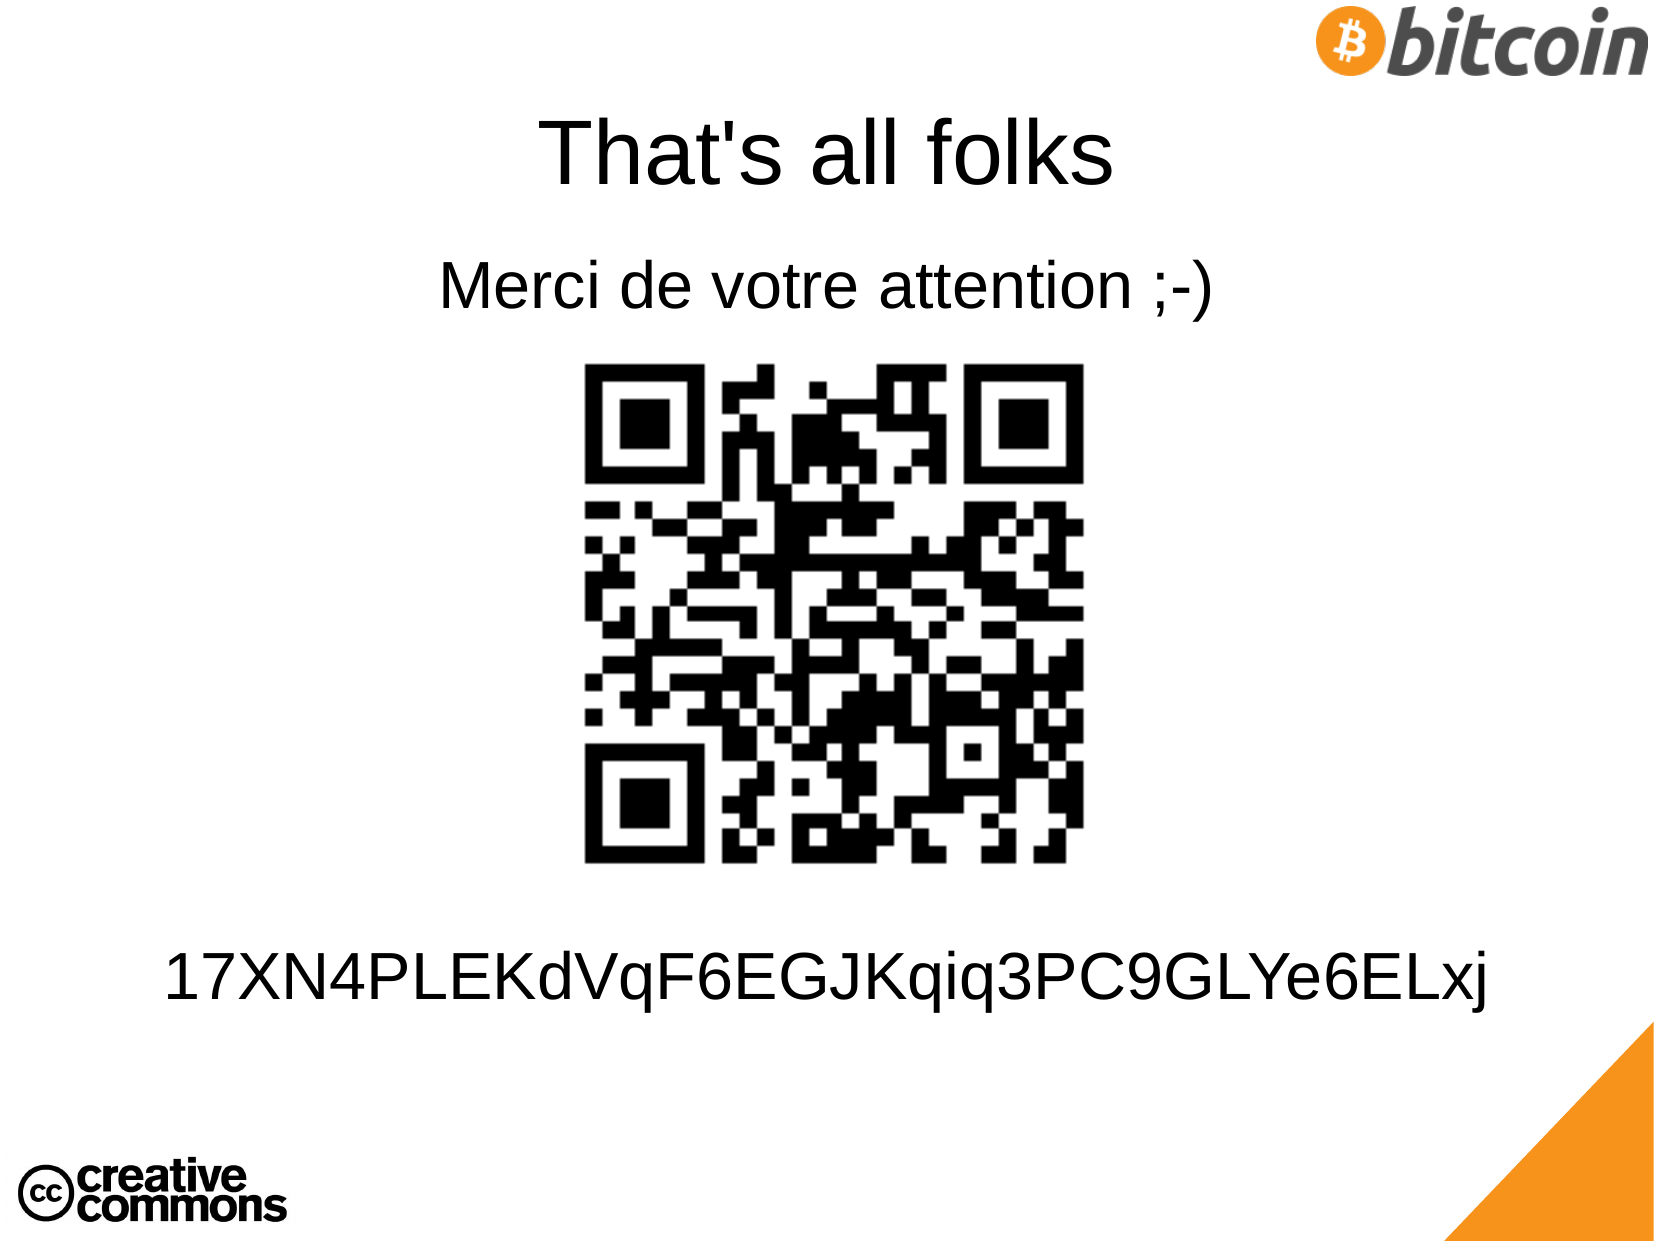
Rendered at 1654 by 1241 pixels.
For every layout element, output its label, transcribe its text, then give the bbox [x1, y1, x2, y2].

picture [1316, 6, 1648, 76]
list Merci de votre attention ;-) [99, 248, 1555, 349]
picture [3, 1139, 296, 1241]
picture [516, 349, 1154, 934]
list 17XN4PLEKdVqF6EGJKqiq3PC9GLYe6ELxj [99, 938, 1555, 1039]
title That's all folks [82, 49, 1571, 257]
